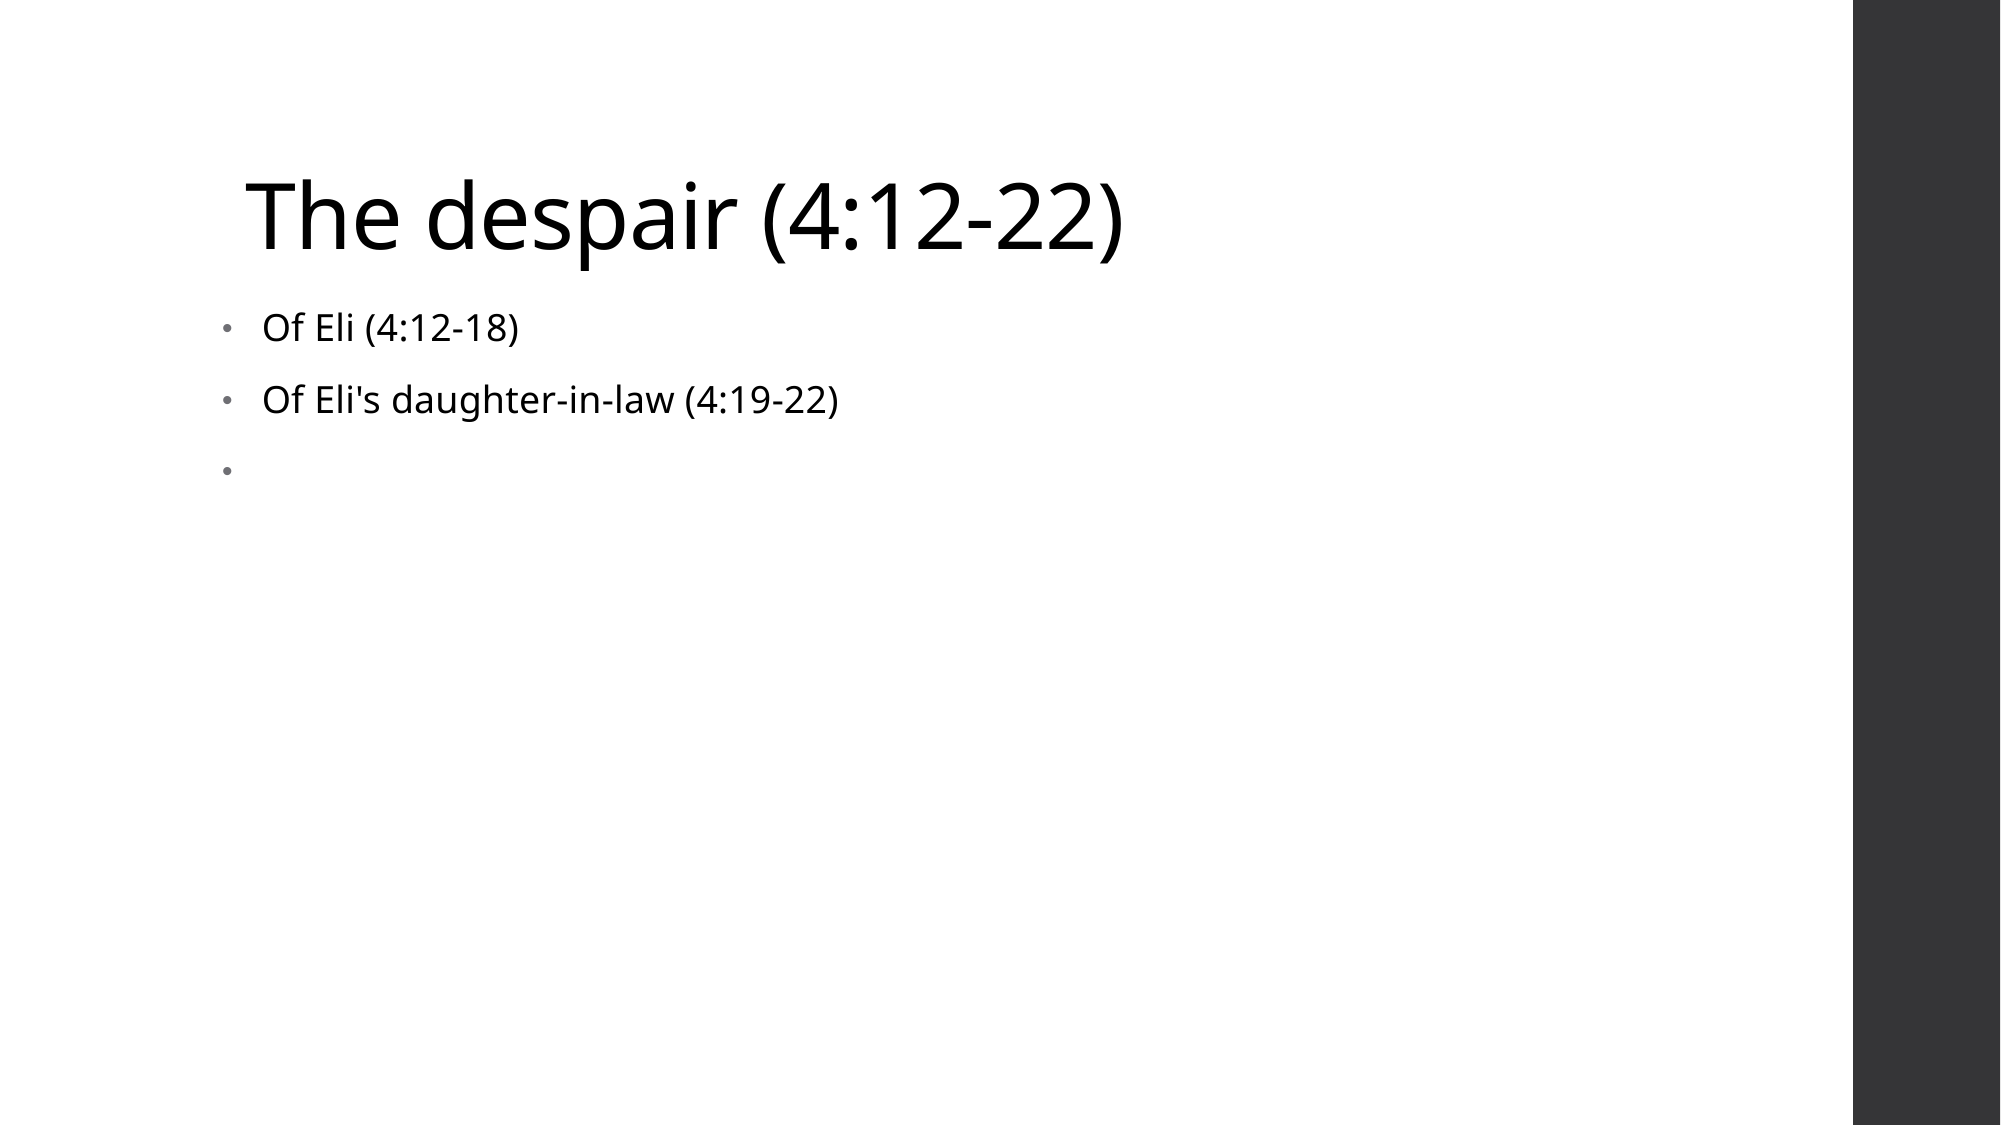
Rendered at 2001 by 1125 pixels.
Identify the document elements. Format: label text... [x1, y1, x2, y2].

list Of Eli (4:12-18) Of Eli's daughter-in-law (4:19-22) [206, 299, 1617, 1014]
title The despair (4:12-22) [206, 60, 1797, 278]
